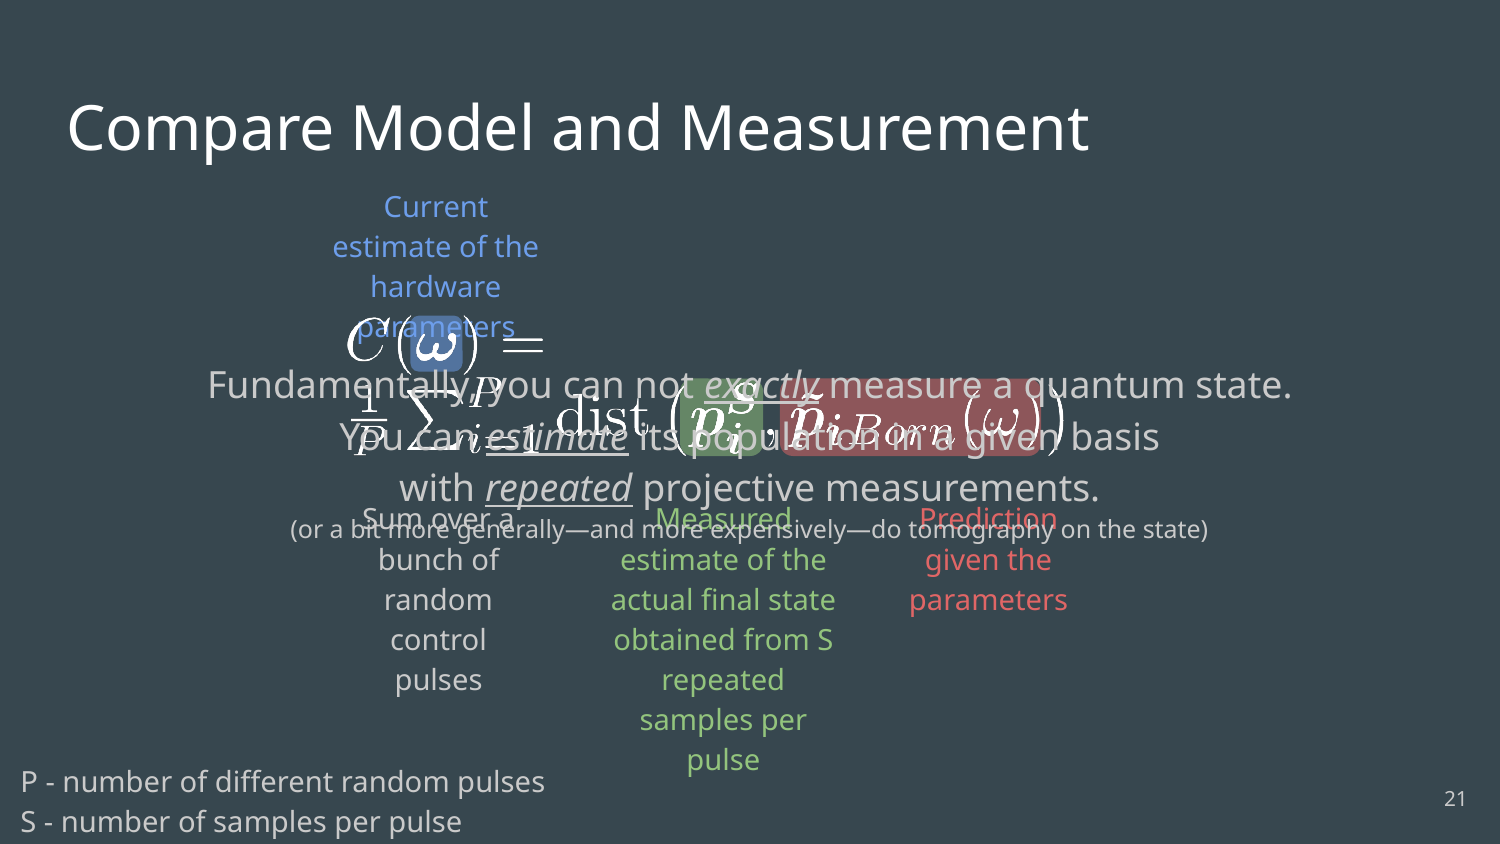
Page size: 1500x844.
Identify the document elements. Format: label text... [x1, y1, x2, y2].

list Sum over a bunch of random control pulses [330, 554, 547, 635]
title Compare Model and Measurement [51, 72, 1449, 167]
slide_number <number> [1392, 767, 1483, 833]
picture [347, 315, 1064, 339]
list Fundamentally, you can not exactly measure a quantum state. You can estimate its population in a given basis with repeated projective measurements. (or a bit more generally—and more expensively—do tomography on the state) [51, 339, 1449, 554]
list Prediction given the parameters [880, 554, 1097, 635]
list Current estimate of the hardware parameters [305, 167, 567, 322]
list Measured estimate of the actual final state obtained from S repeated samples per pulse [592, 554, 855, 635]
list P - number of different random pulses S - number of samples per pulse [5, 742, 581, 844]
